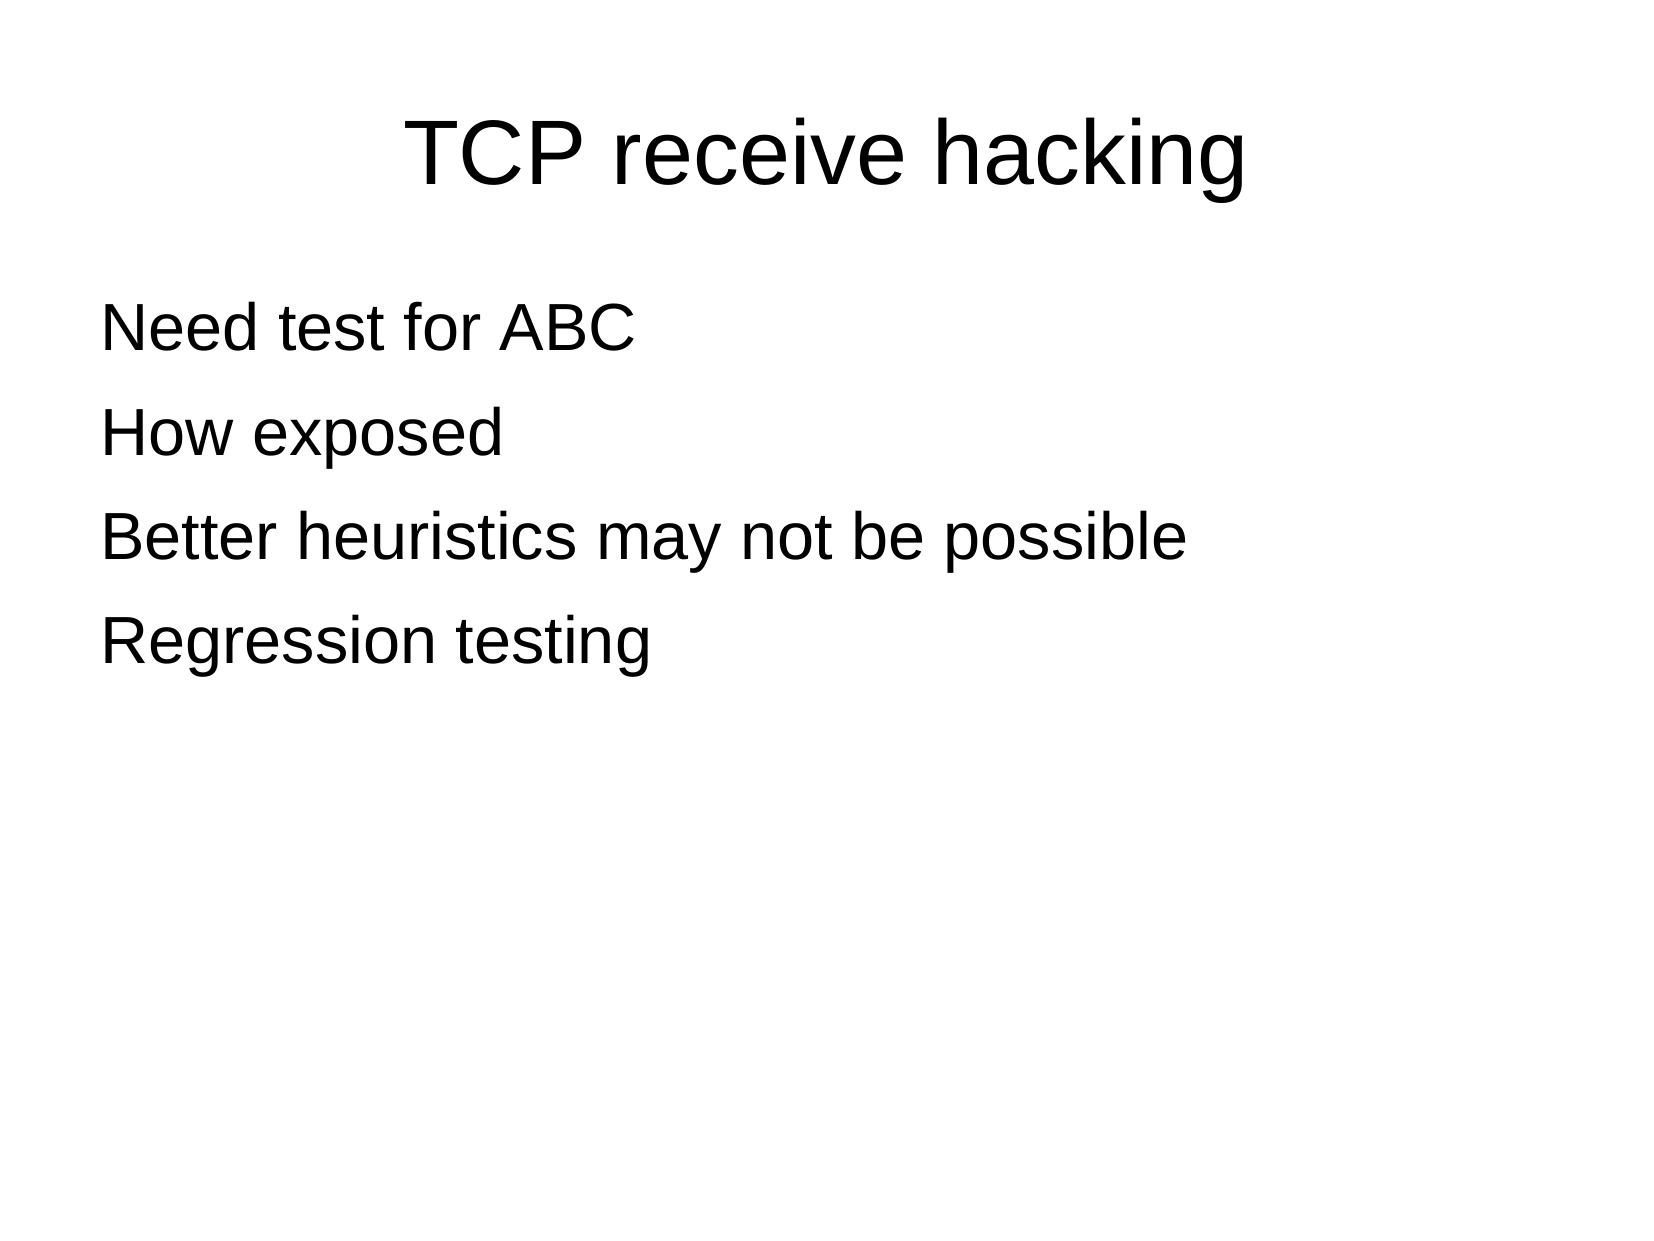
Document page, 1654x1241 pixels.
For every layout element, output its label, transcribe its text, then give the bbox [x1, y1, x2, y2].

title TCP receive hacking [82, 56, 1571, 250]
list Need test for ABC How exposed Better heuristics may not be possible Regression testing [82, 290, 1571, 1094]
